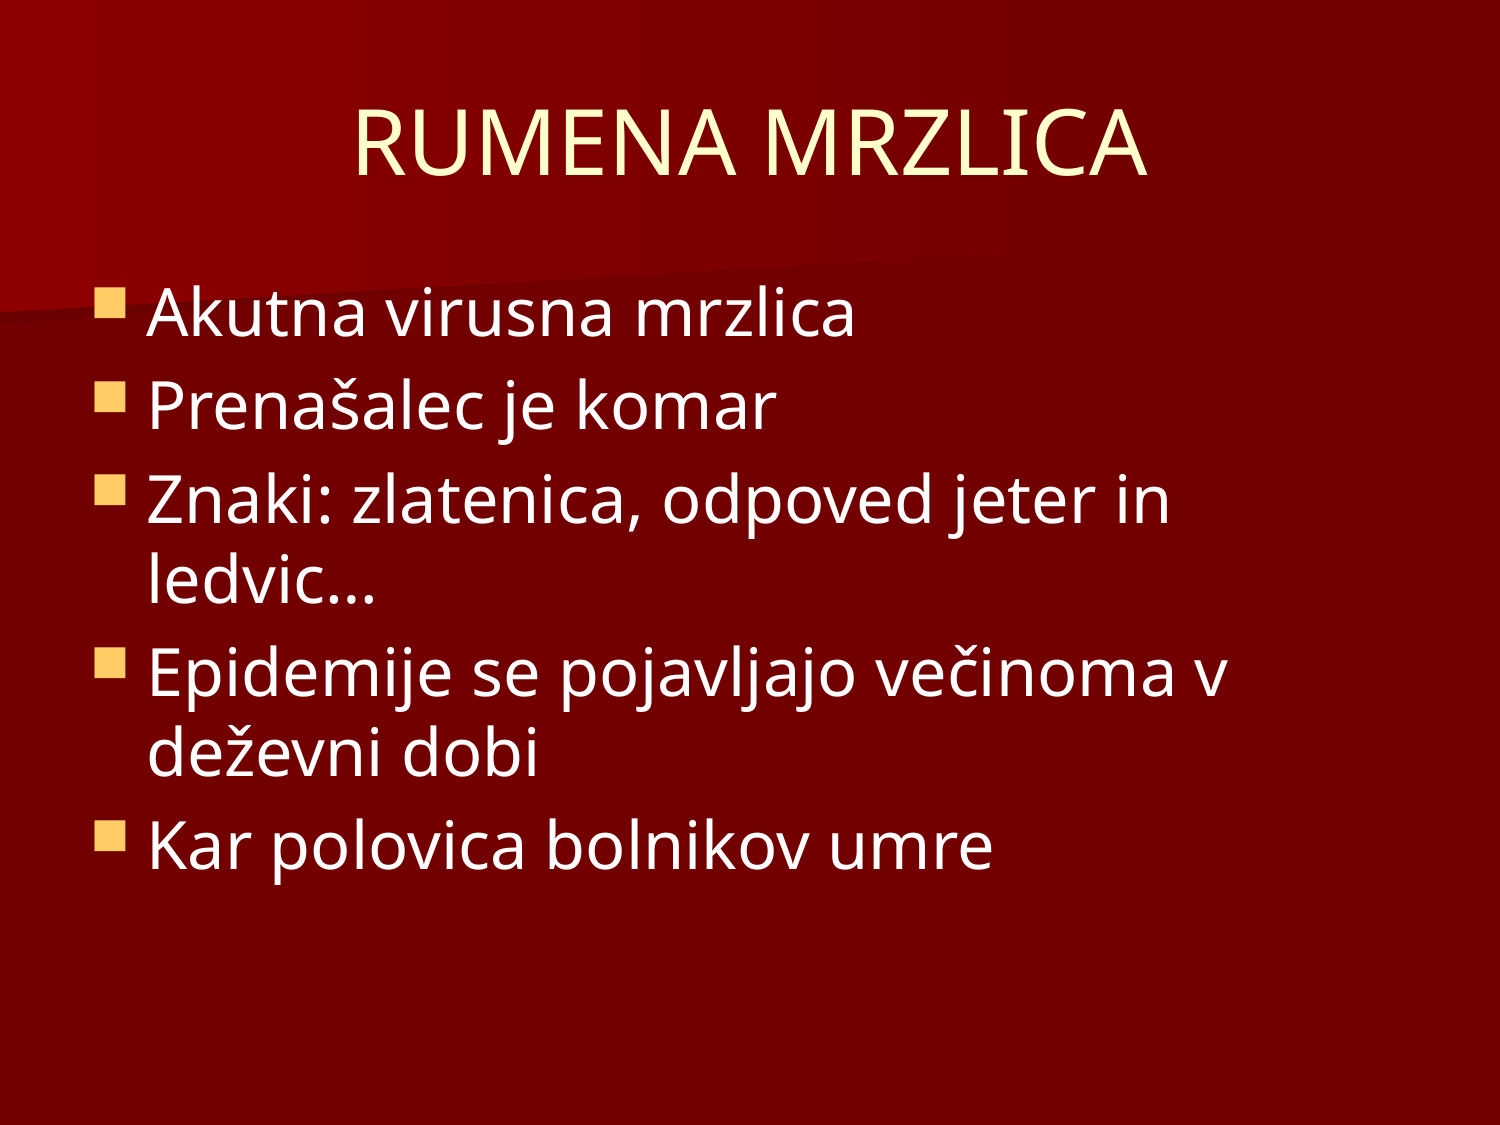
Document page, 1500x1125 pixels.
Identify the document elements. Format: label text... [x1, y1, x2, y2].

title RUMENA MRZLICA [75, 45, 1425, 233]
list Akutna virusna mrzlica Prenašalec je komar Znaki: zlatenica, odpoved jeter in ledvic… Epidemije se pojavljajo večinoma v deževni dobi Kar polovica bolnikov umre [75, 262, 1425, 1000]
